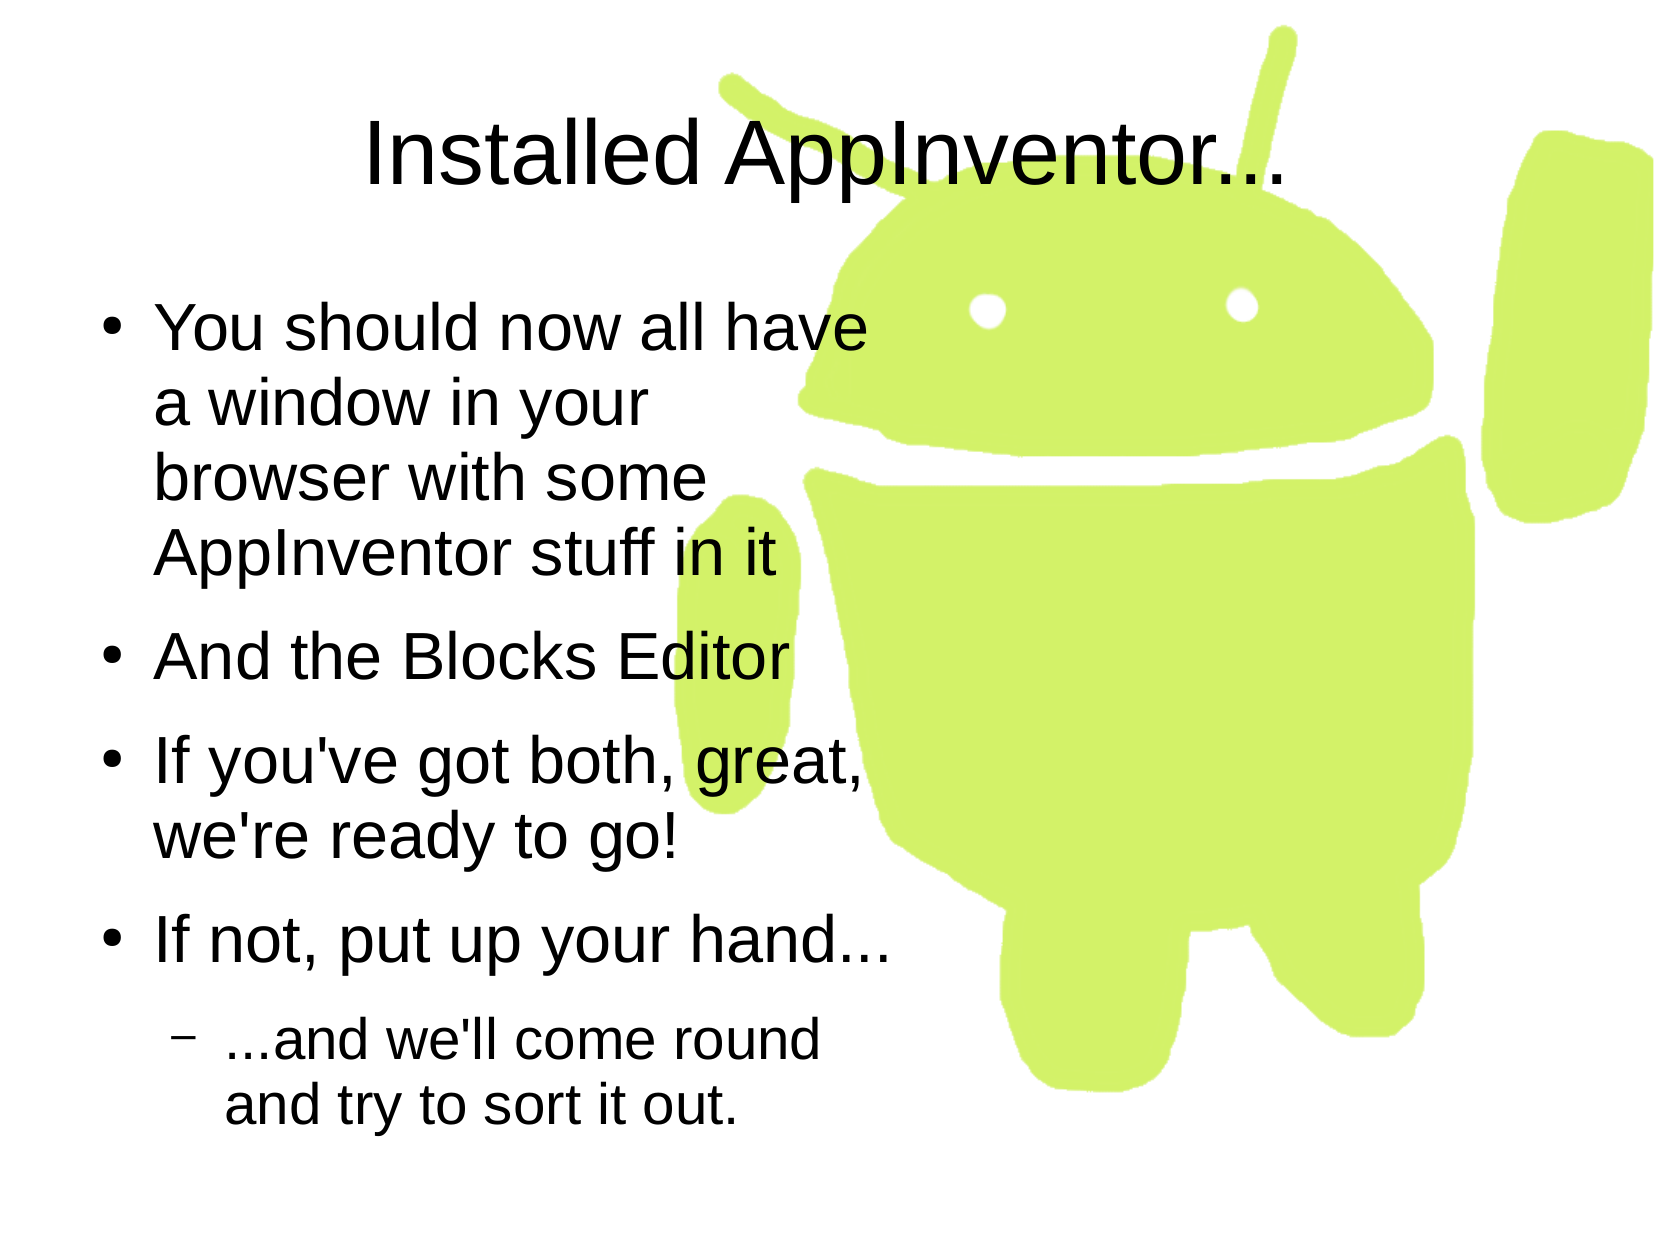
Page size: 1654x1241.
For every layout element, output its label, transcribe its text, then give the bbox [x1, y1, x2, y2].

title Installed AppInventor... [82, 49, 1571, 257]
list You should now all have a window in your browser with some AppInventor stuff in it And the Blocks Editor If you've got both, great, we're ready to go! If not, put up your hand... ...and we'll come round and try to sort it out. [82, 290, 901, 1171]
picture [627, 0, 1654, 1241]
